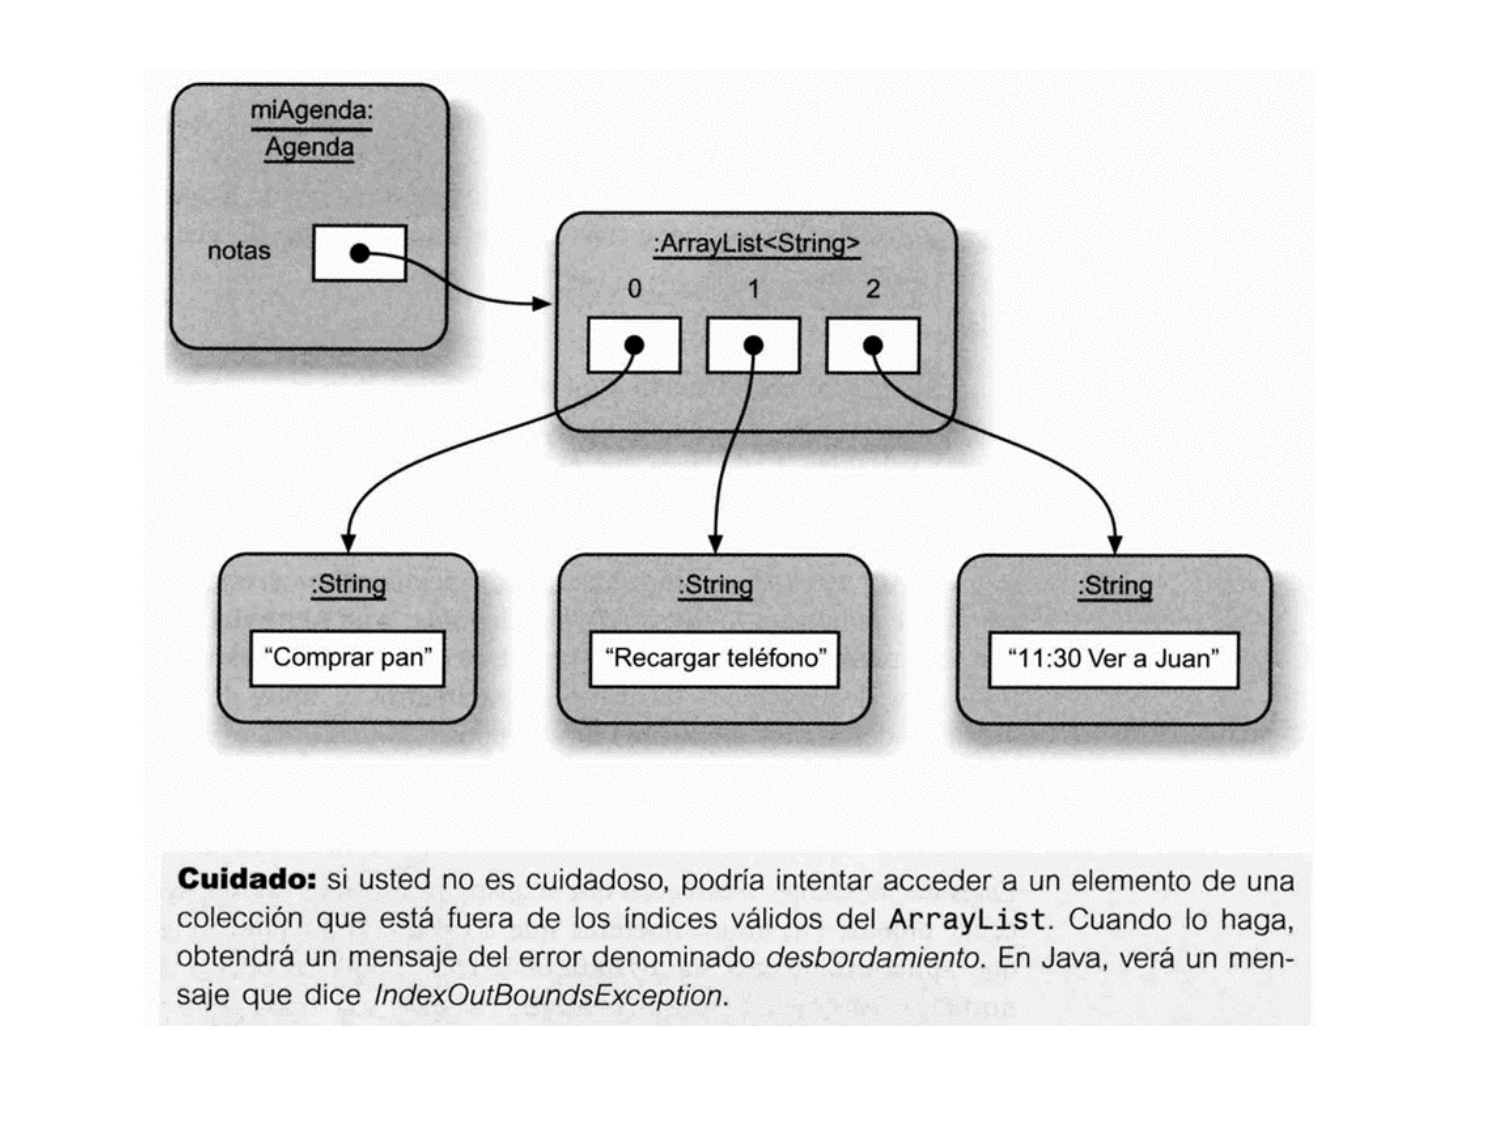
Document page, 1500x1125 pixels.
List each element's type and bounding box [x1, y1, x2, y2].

picture [142, 66, 1317, 1027]
